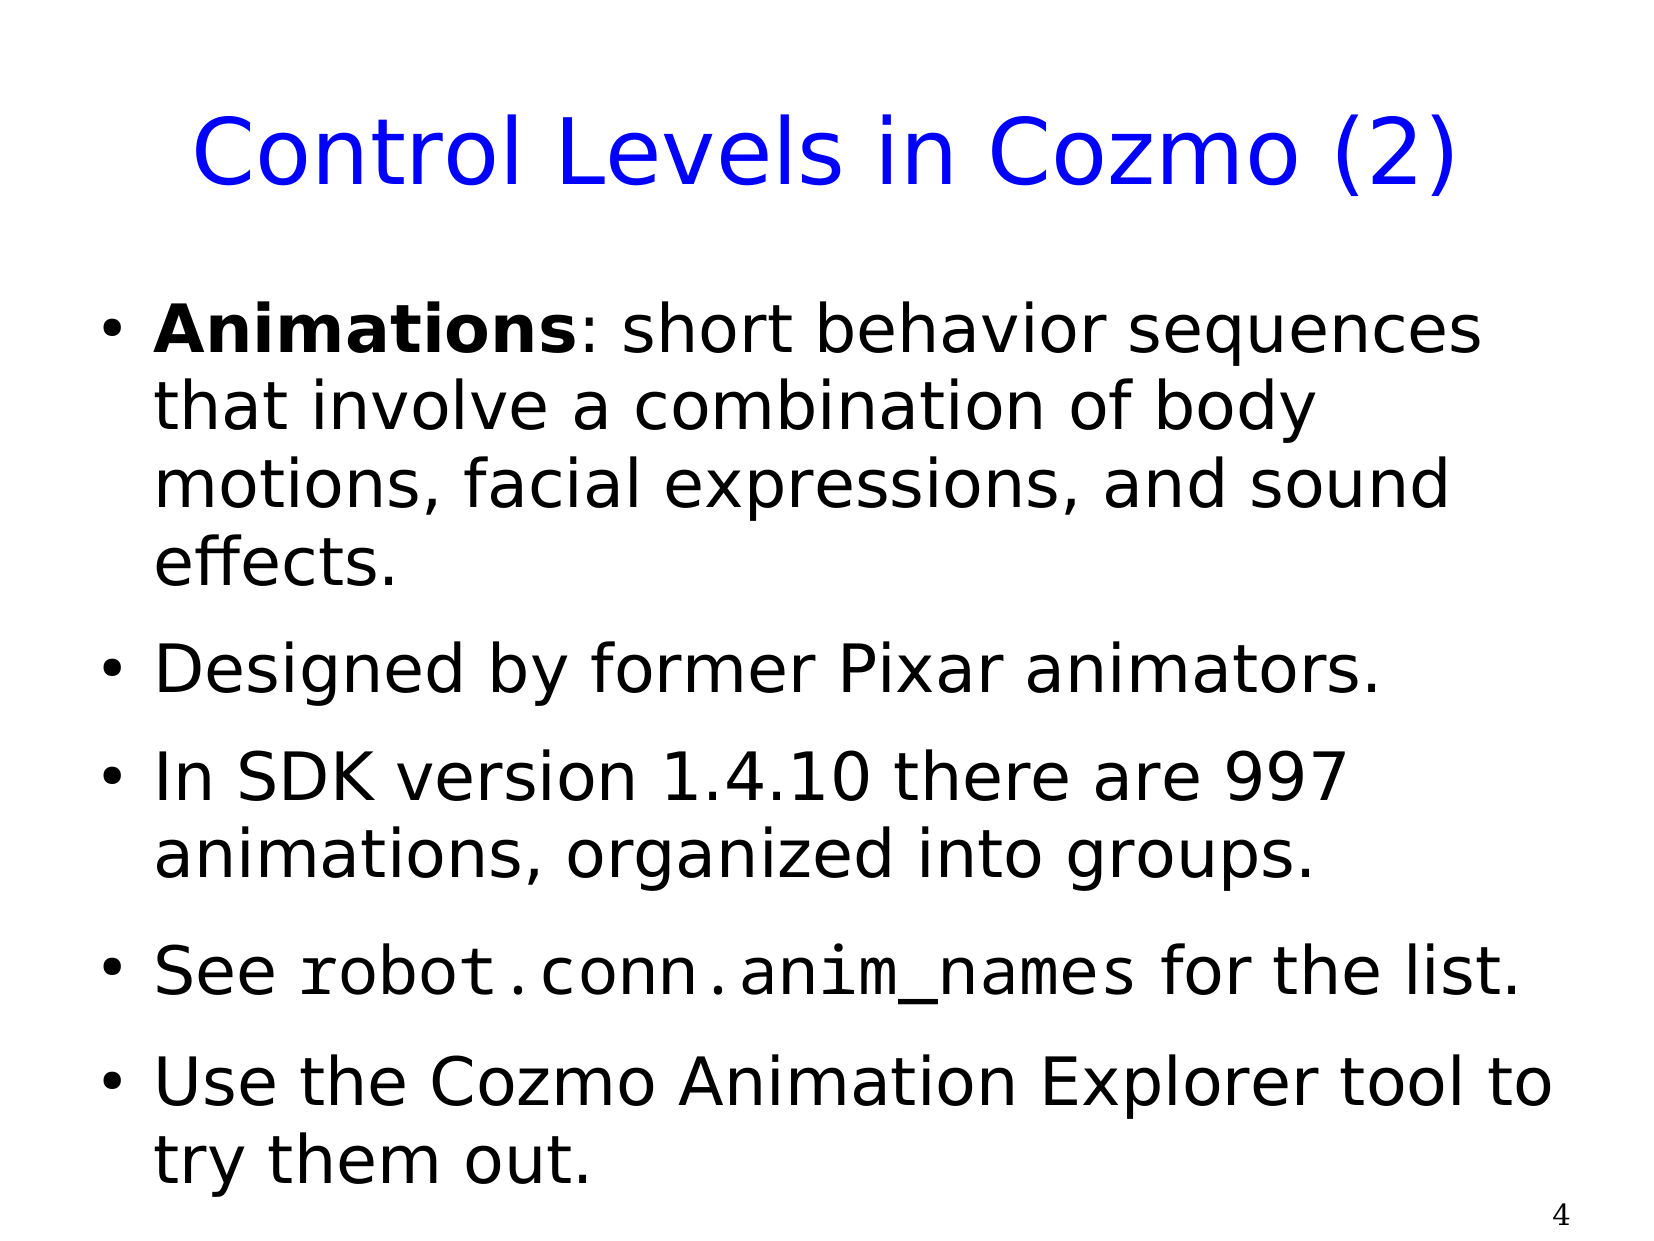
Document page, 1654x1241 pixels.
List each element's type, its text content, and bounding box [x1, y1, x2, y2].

title Control Levels in Cozmo (2) [82, 49, 1571, 257]
list Animations: short behavior sequences that involve a combination of body motions, facial expressions, and sound effects. Designed by former Pixar animators. In SDK version 1.4.10 there are 997 animations, organized into groups. See robot.conn.anim_names for the list. Use the Cozmo Animation Explorer tool to try them out. [82, 290, 1571, 1191]
